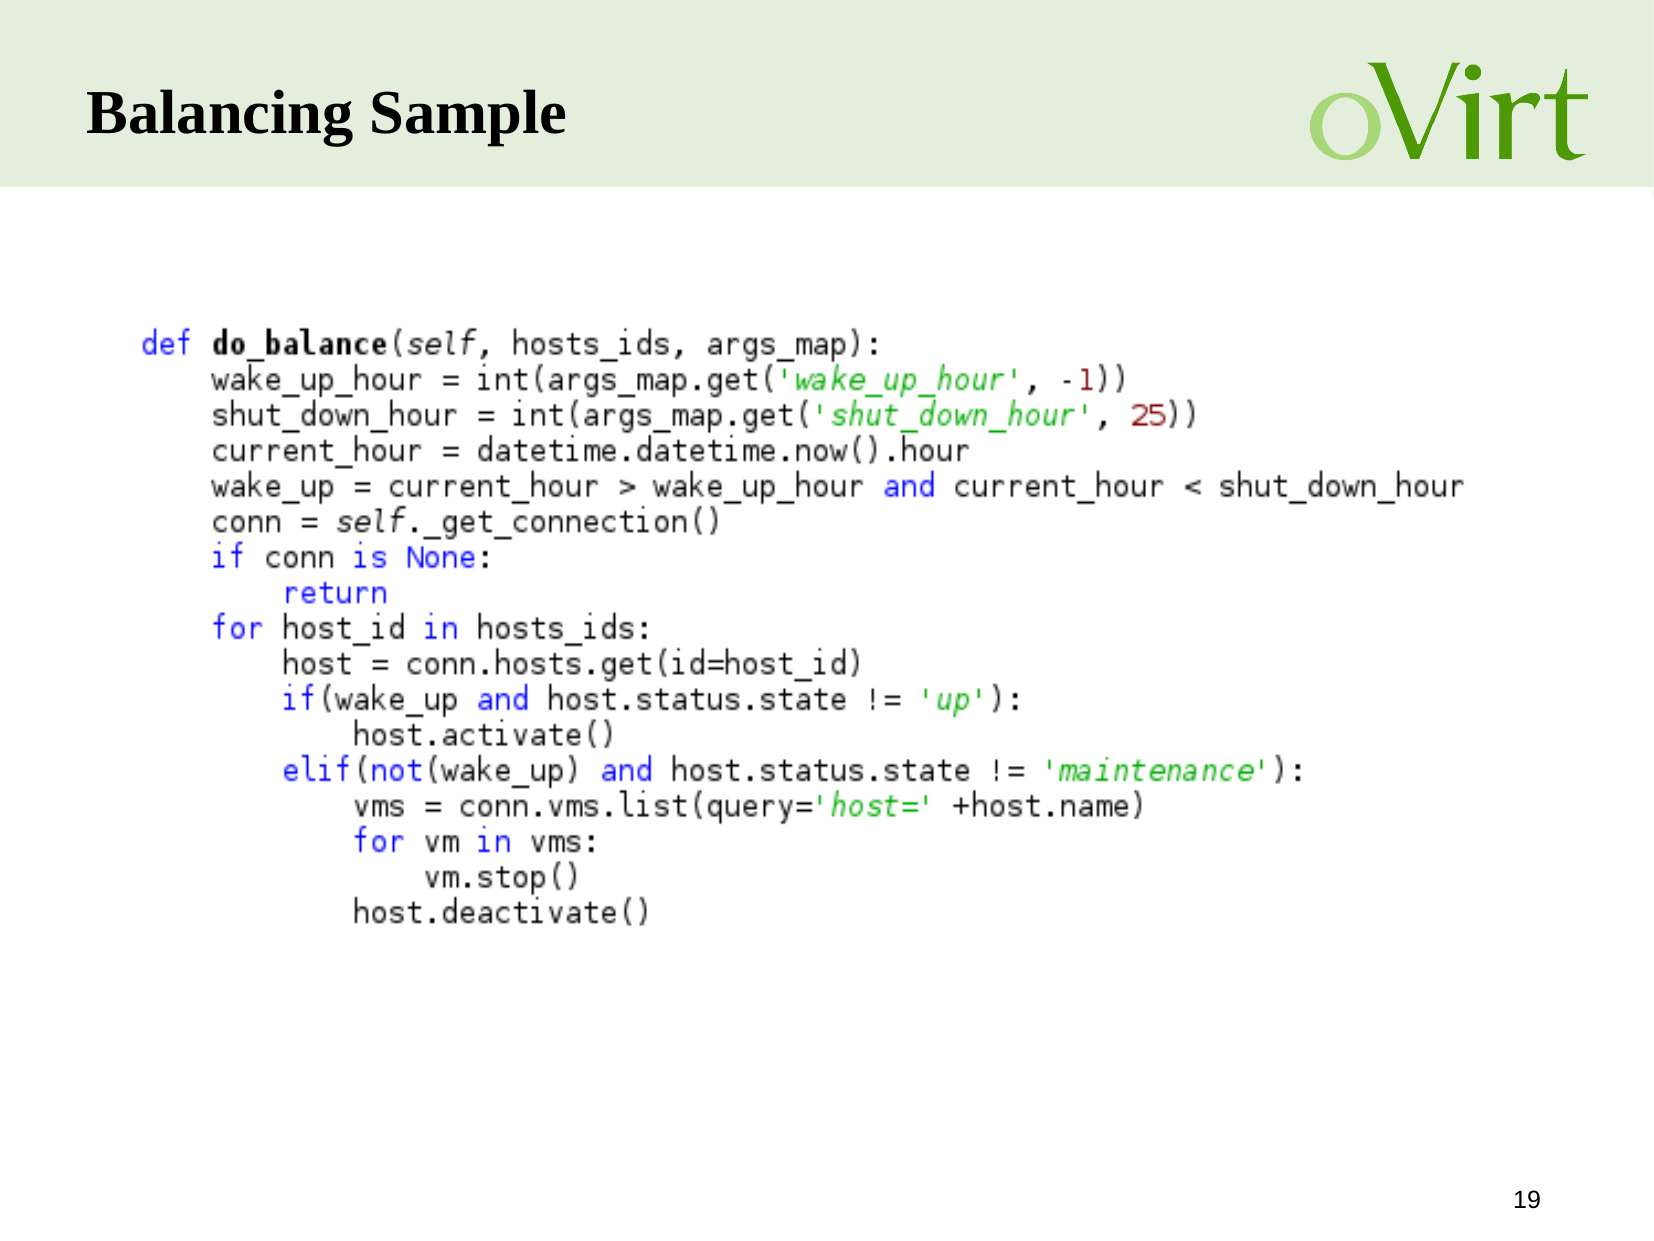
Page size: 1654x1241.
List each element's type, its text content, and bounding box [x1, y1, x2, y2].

title Balancing Sample [86, 36, 1307, 187]
picture [1307, 36, 1613, 180]
picture [0, 187, 1654, 1163]
